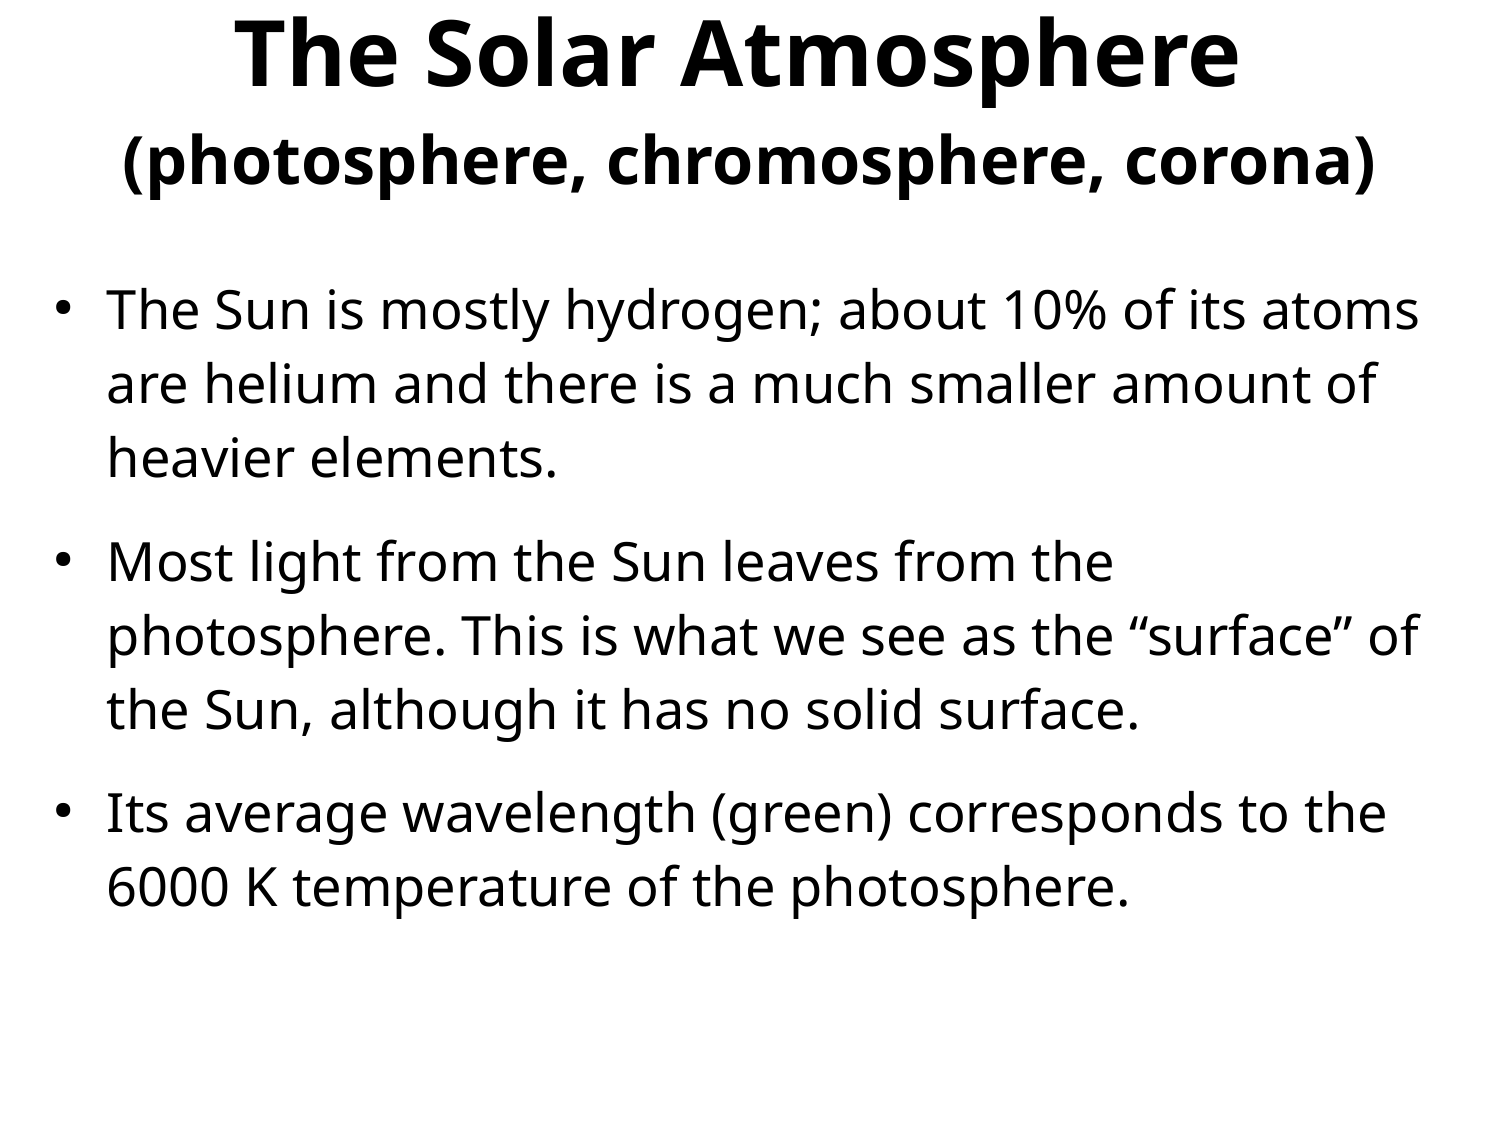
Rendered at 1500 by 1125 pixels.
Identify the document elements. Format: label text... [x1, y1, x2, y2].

list The Sun is mostly hydrogen; about 10% of its atoms are helium and there is a much smaller amount of heavier elements. Most light from the Sun leaves from the photosphere. This is what we see as the “surface” of the Sun, although it has no solid surface. Its average wavelength (green) corresponds to the 6000 K temperature of the photosphere. [35, 271, 1441, 1037]
title The Solar Atmosphere (photosphere, chromosphere, corona) [30, 3, 1471, 189]
